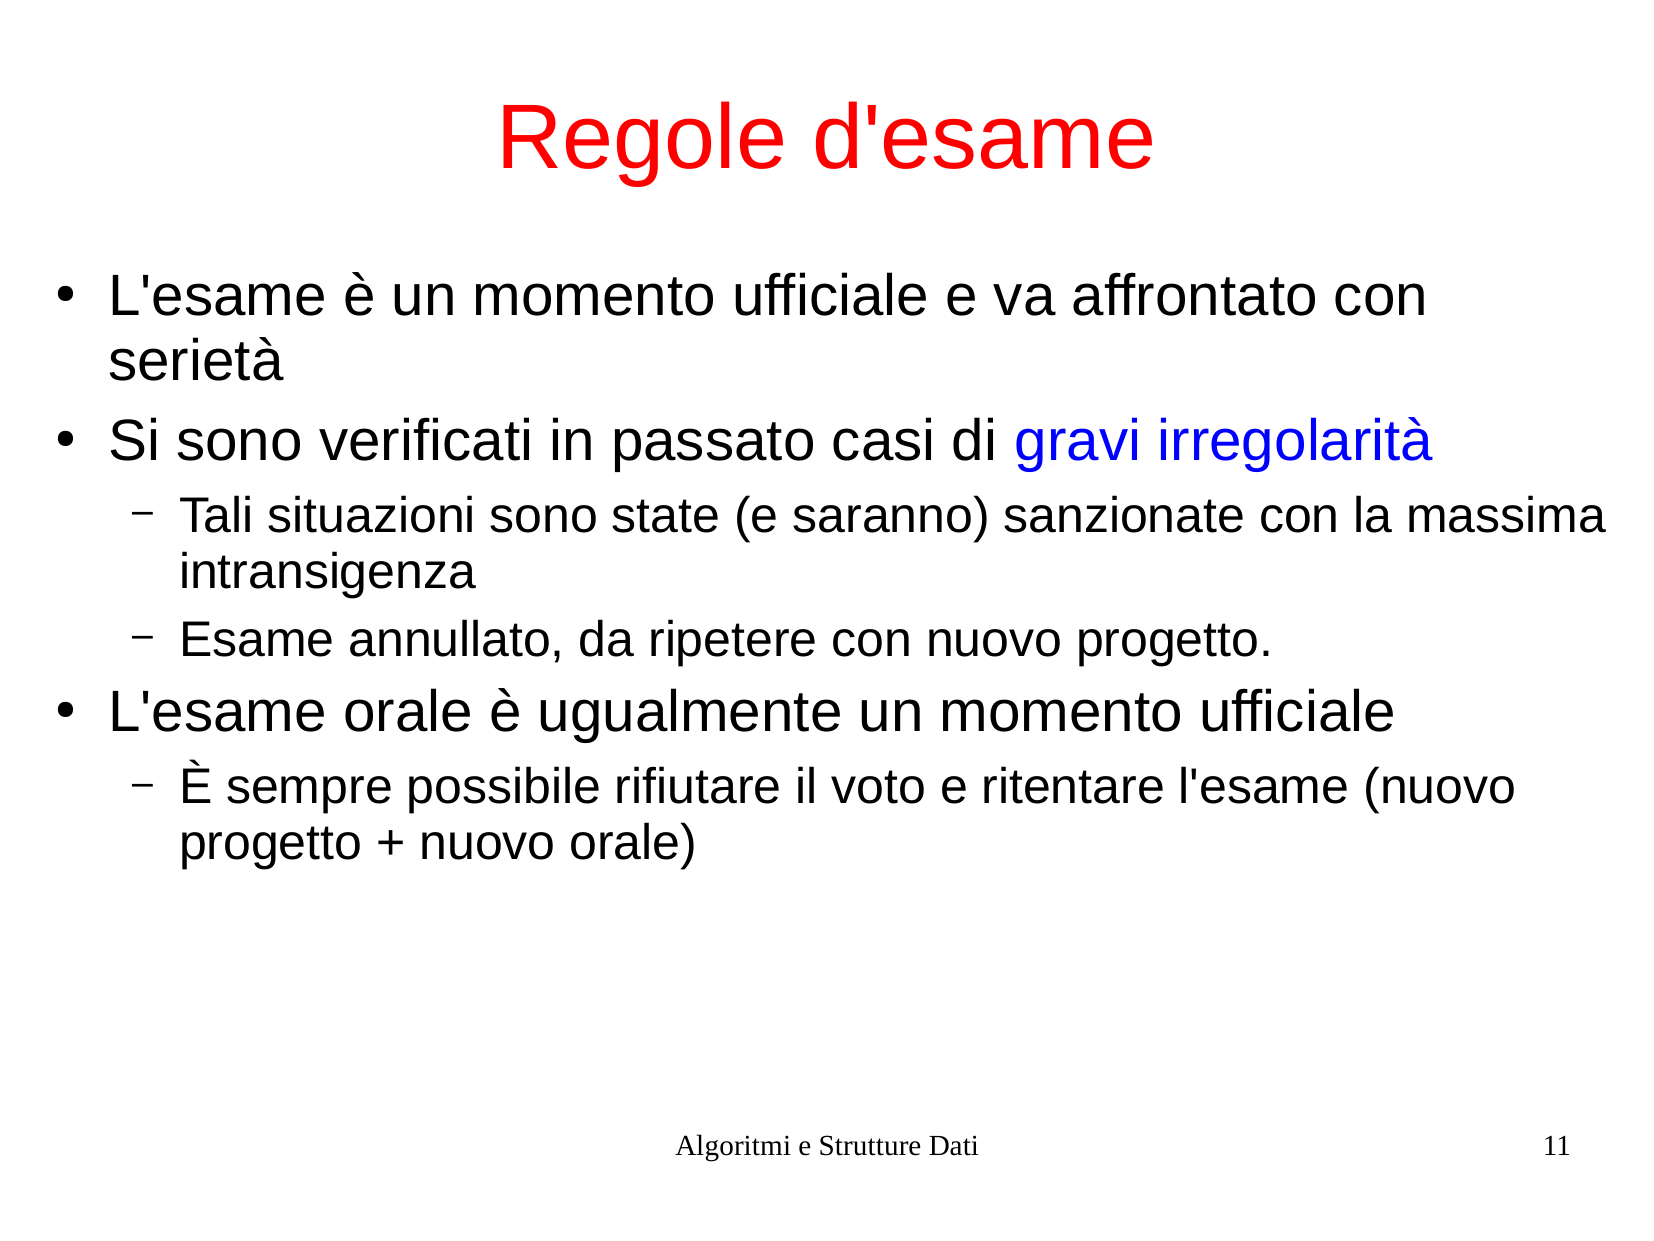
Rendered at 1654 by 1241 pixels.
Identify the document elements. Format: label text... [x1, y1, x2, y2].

title Regole d'esame [82, 49, 1571, 226]
list L'esame è un momento ufficiale e va affrontato con serietà Si sono verificati in passato casi di gravi irregolarità Tali situazioni sono state (e saranno) sanzionate con la massima intransigenza Esame annullato, da ripetere con nuovo progetto. L'esame orale è ugualmente un momento ufficiale È sempre possibile rifiutare il voto e ritentare l'esame (nuovo progetto + nuovo orale) [37, 262, 1613, 1109]
